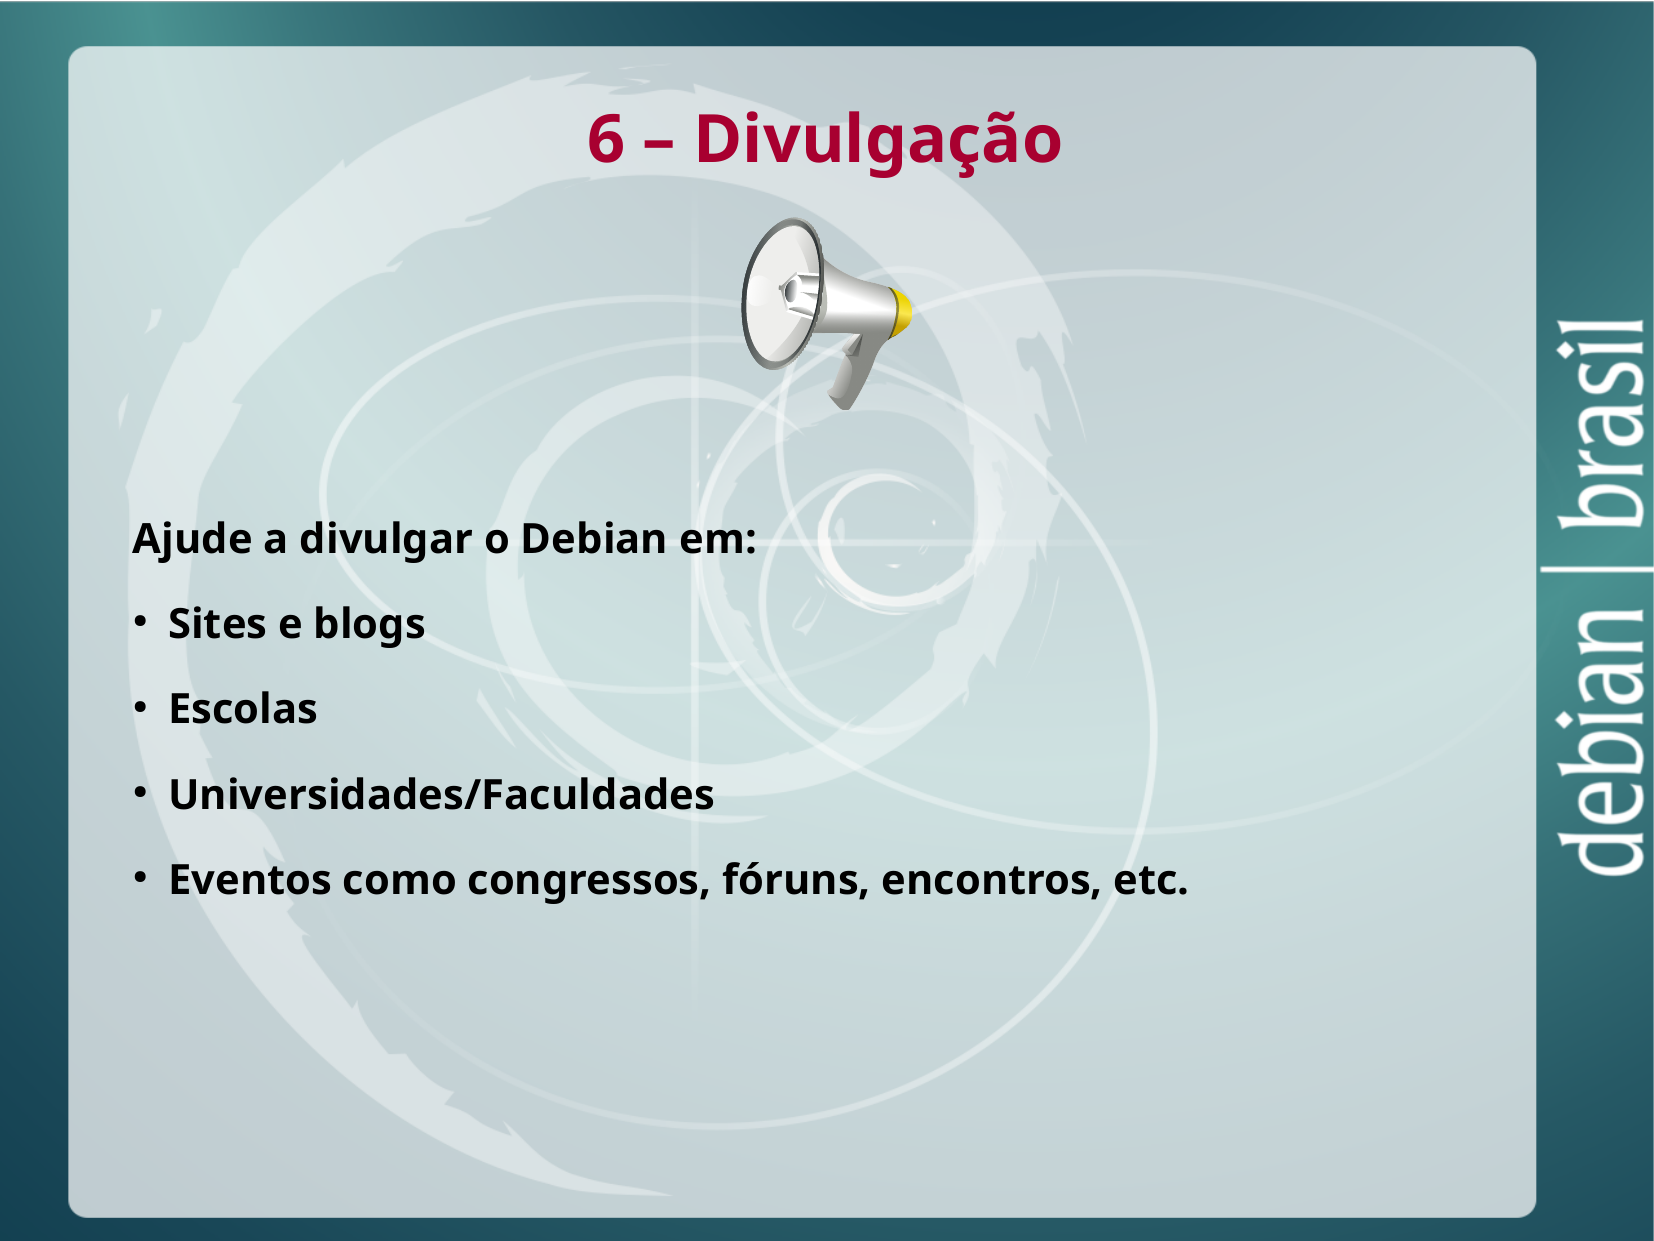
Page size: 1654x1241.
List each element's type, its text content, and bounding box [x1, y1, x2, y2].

text_box Ajude a divulgar o Debian em: Sites e blogs Escolas Universidades/Faculdades Eventos como congressos, fóruns, encontros, etc. [118, 472, 1477, 1024]
picture [0, 0, 1654, 1241]
text_box 6 – Divulgação [572, 83, 1081, 225]
